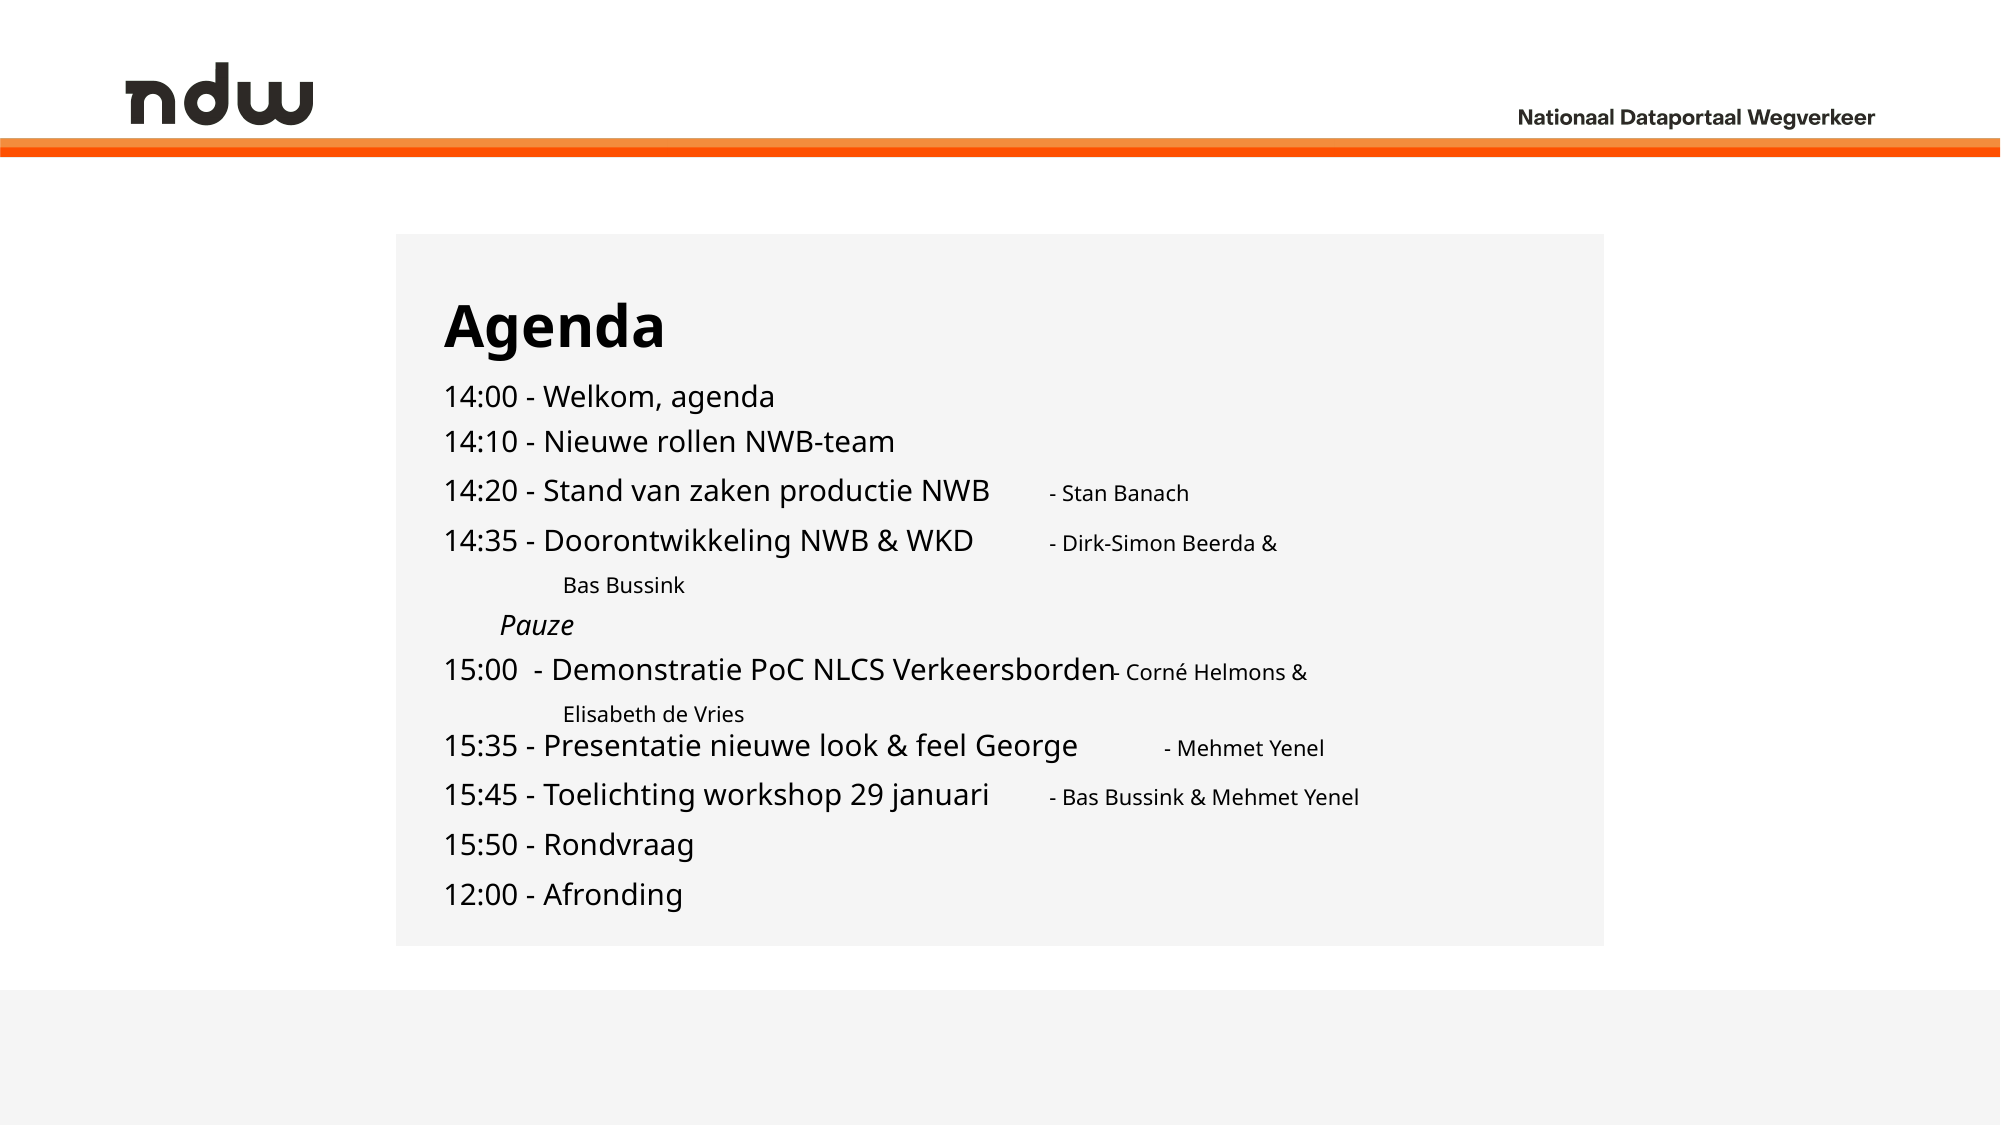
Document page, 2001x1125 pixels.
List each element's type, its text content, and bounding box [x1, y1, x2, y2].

list 14:00 - Welkom, agenda 14:10 - Nieuwe rollen NWB-team 14:20 - Stand van zaken productie NWB - Stan Banach 14:35 - Doorontwikkeling NWB & WKD - Dirk-Simon Beerda & Bas Bussink Pauze 15:00 - Demonstratie PoC NLCS Verkeersborden - Corné Helmons & Elisabeth de Vries 15:35 - Presentatie nieuwe look & feel George - Mehmet Yenel 15:45 - Toelichting workshop 29 januari - Bas Bussink & Mehmet Yenel 15:50 - Rondvraag 12:00 - Afronding [412, 238, 1726, 925]
title Agenda [624, 145, 1793, 239]
